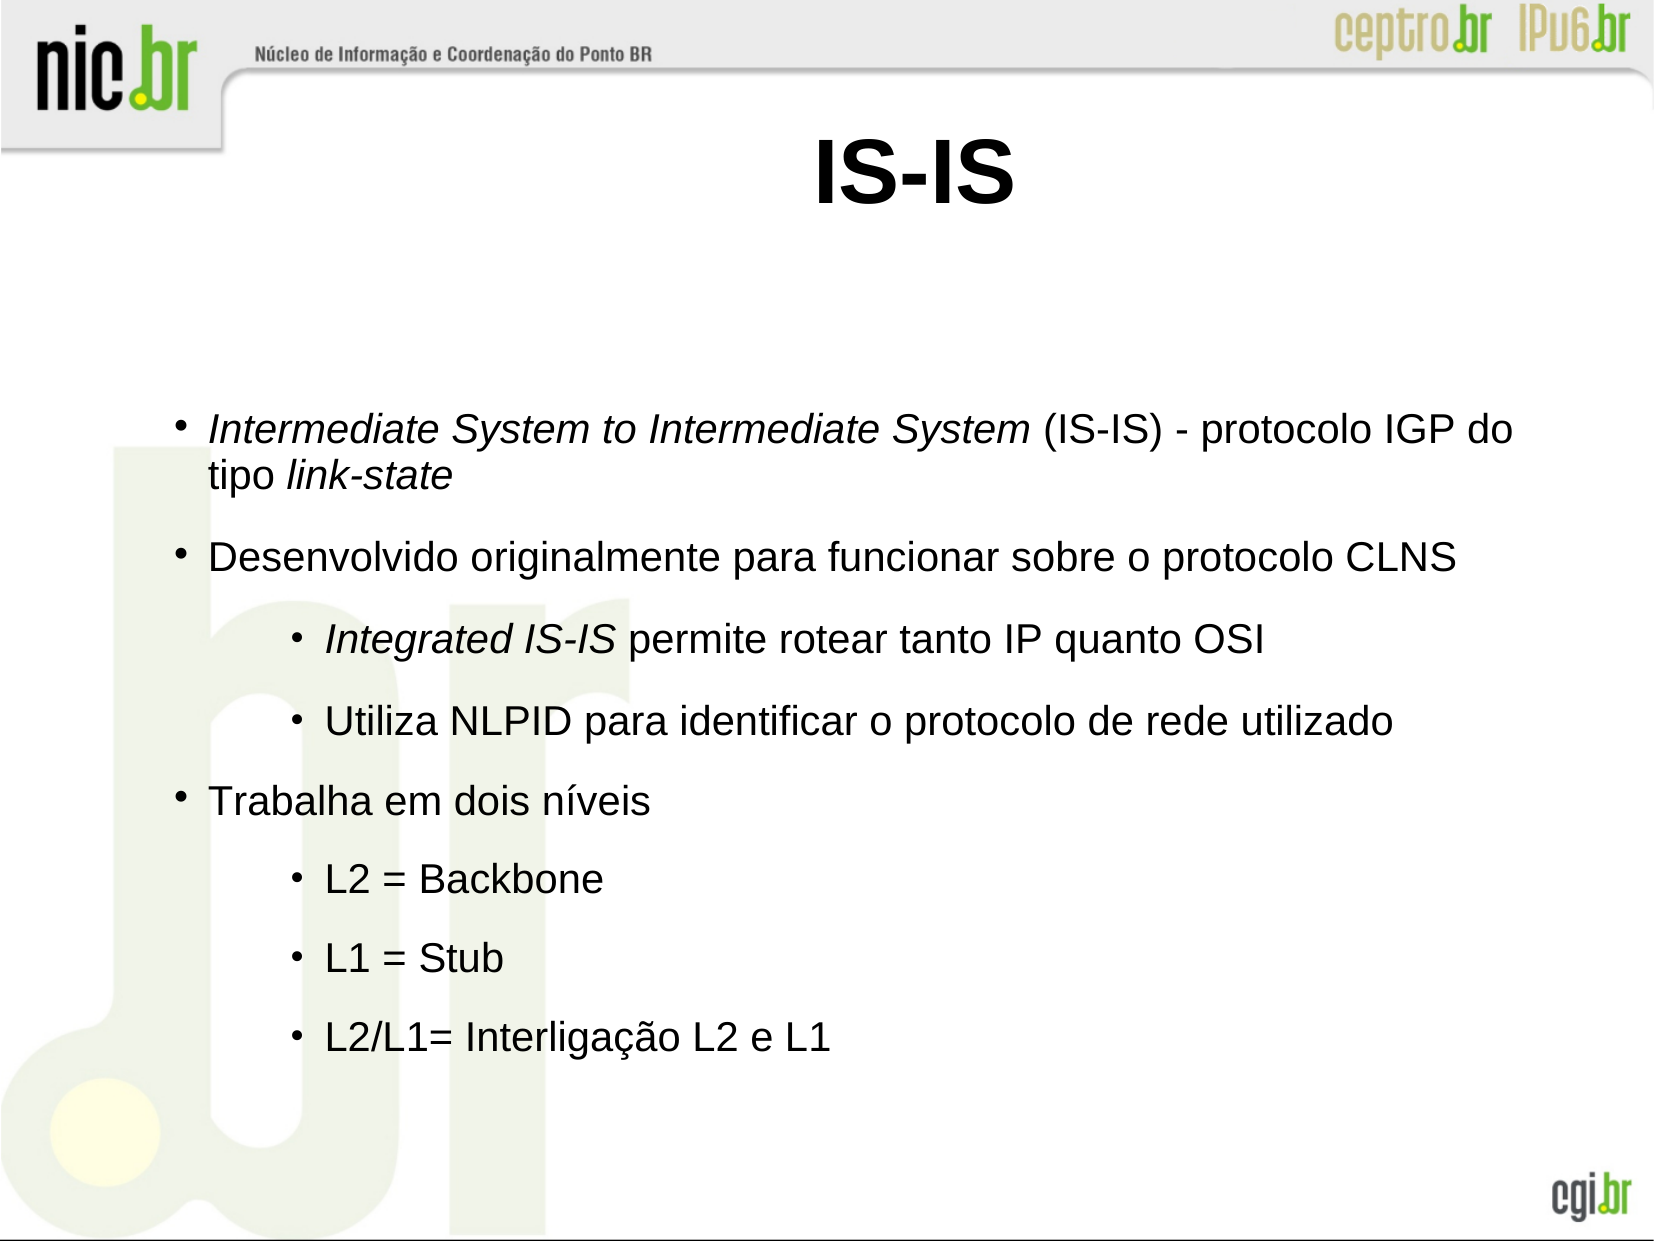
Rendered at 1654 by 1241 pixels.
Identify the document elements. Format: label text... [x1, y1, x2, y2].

text_box Intermediate System to Intermediate System (IS-IS) ‏- protocolo IGP do tipo link-state Desenvolvido originalmente para funcionar sobre o protocolo CLNS Integrated IS-IS permite rotear tanto IP quanto OSI Utiliza NLPID para identificar o protocolo de rede utilizado Trabalha em dois níveis L2 = Backbone L1 = Stub L2/L1= Interligação L2 e L1 [124, 396, 1529, 537]
picture [0, 0, 1654, 1241]
text_box IS-IS [177, 97, 1654, 216]
